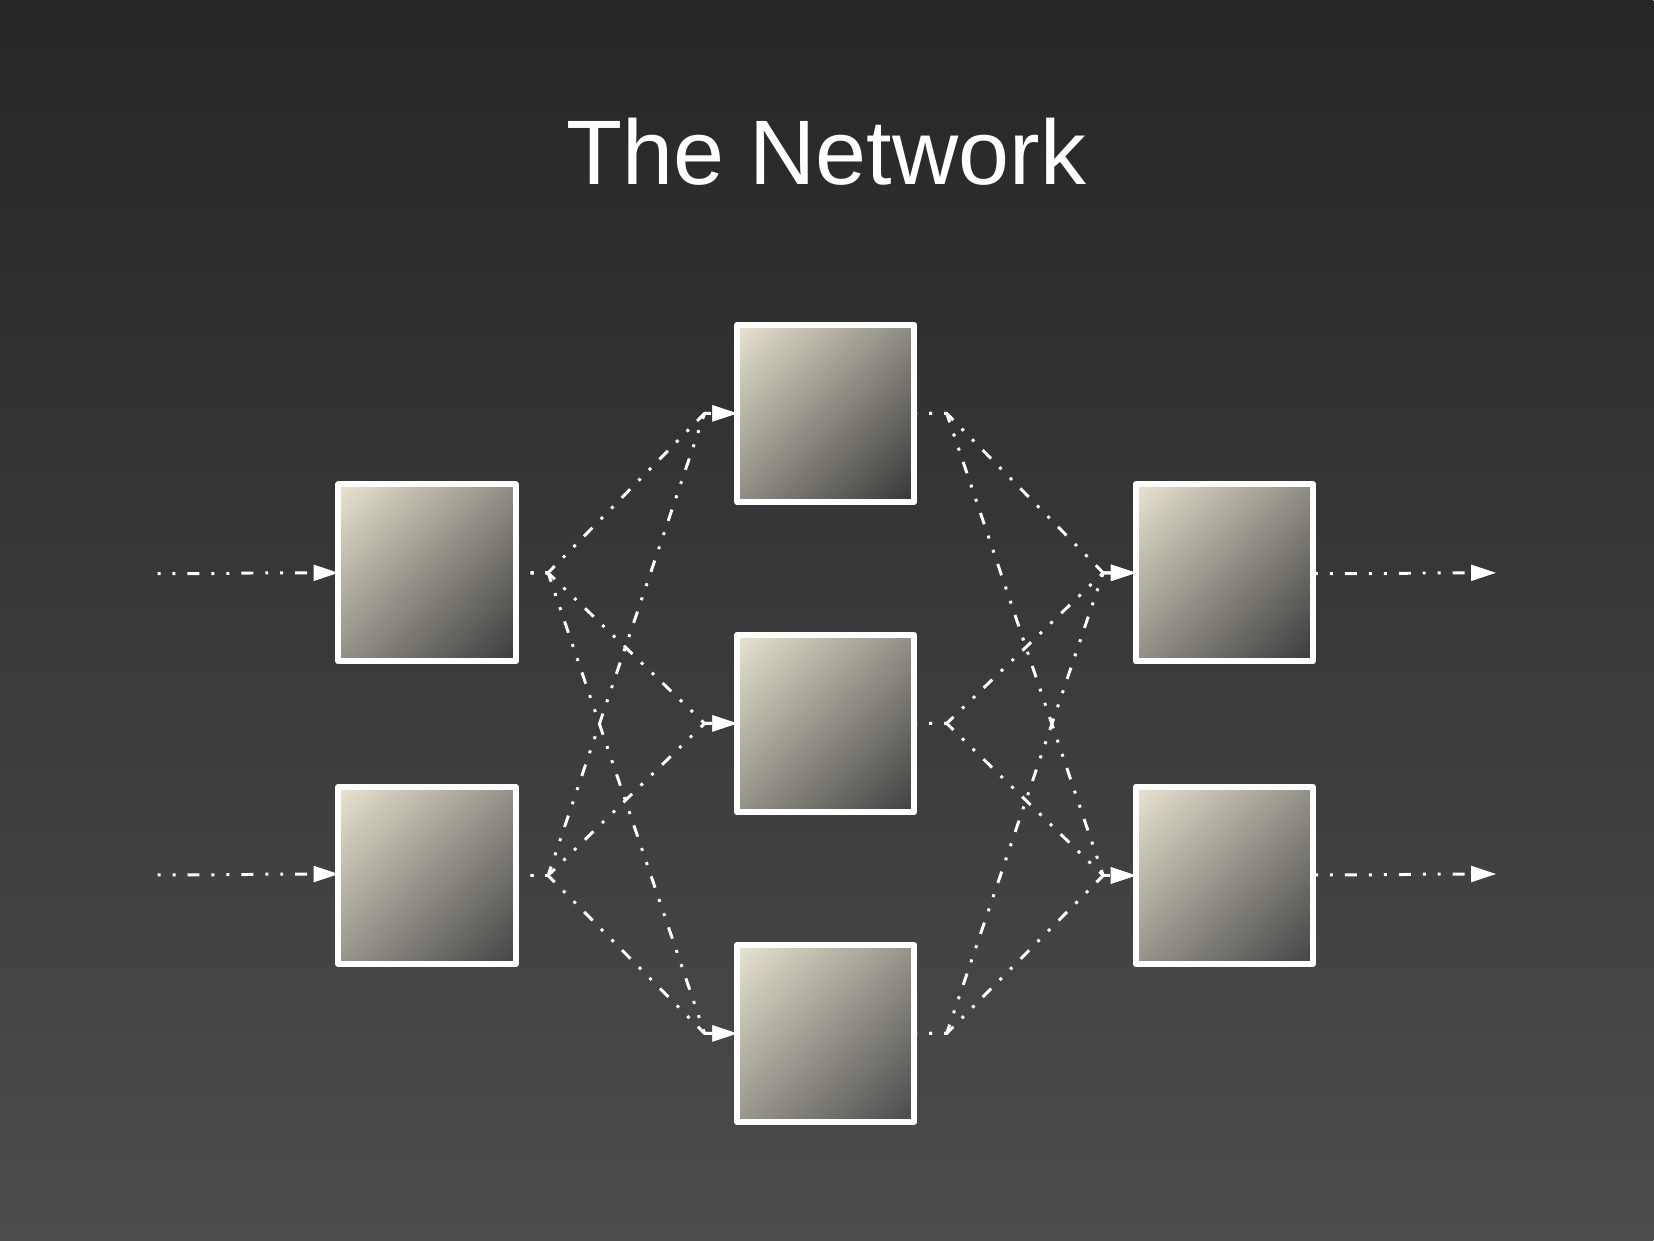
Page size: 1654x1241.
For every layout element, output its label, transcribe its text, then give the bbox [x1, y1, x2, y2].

text_box [338, 786, 431, 874]
text_box [737, 944, 823, 1027]
title The Network [82, 56, 1571, 250]
text_box [1135, 786, 1228, 875]
text_box [338, 484, 440, 584]
text_box [1135, 484, 1237, 584]
text_box [737, 324, 850, 431]
text_box [737, 634, 838, 731]
